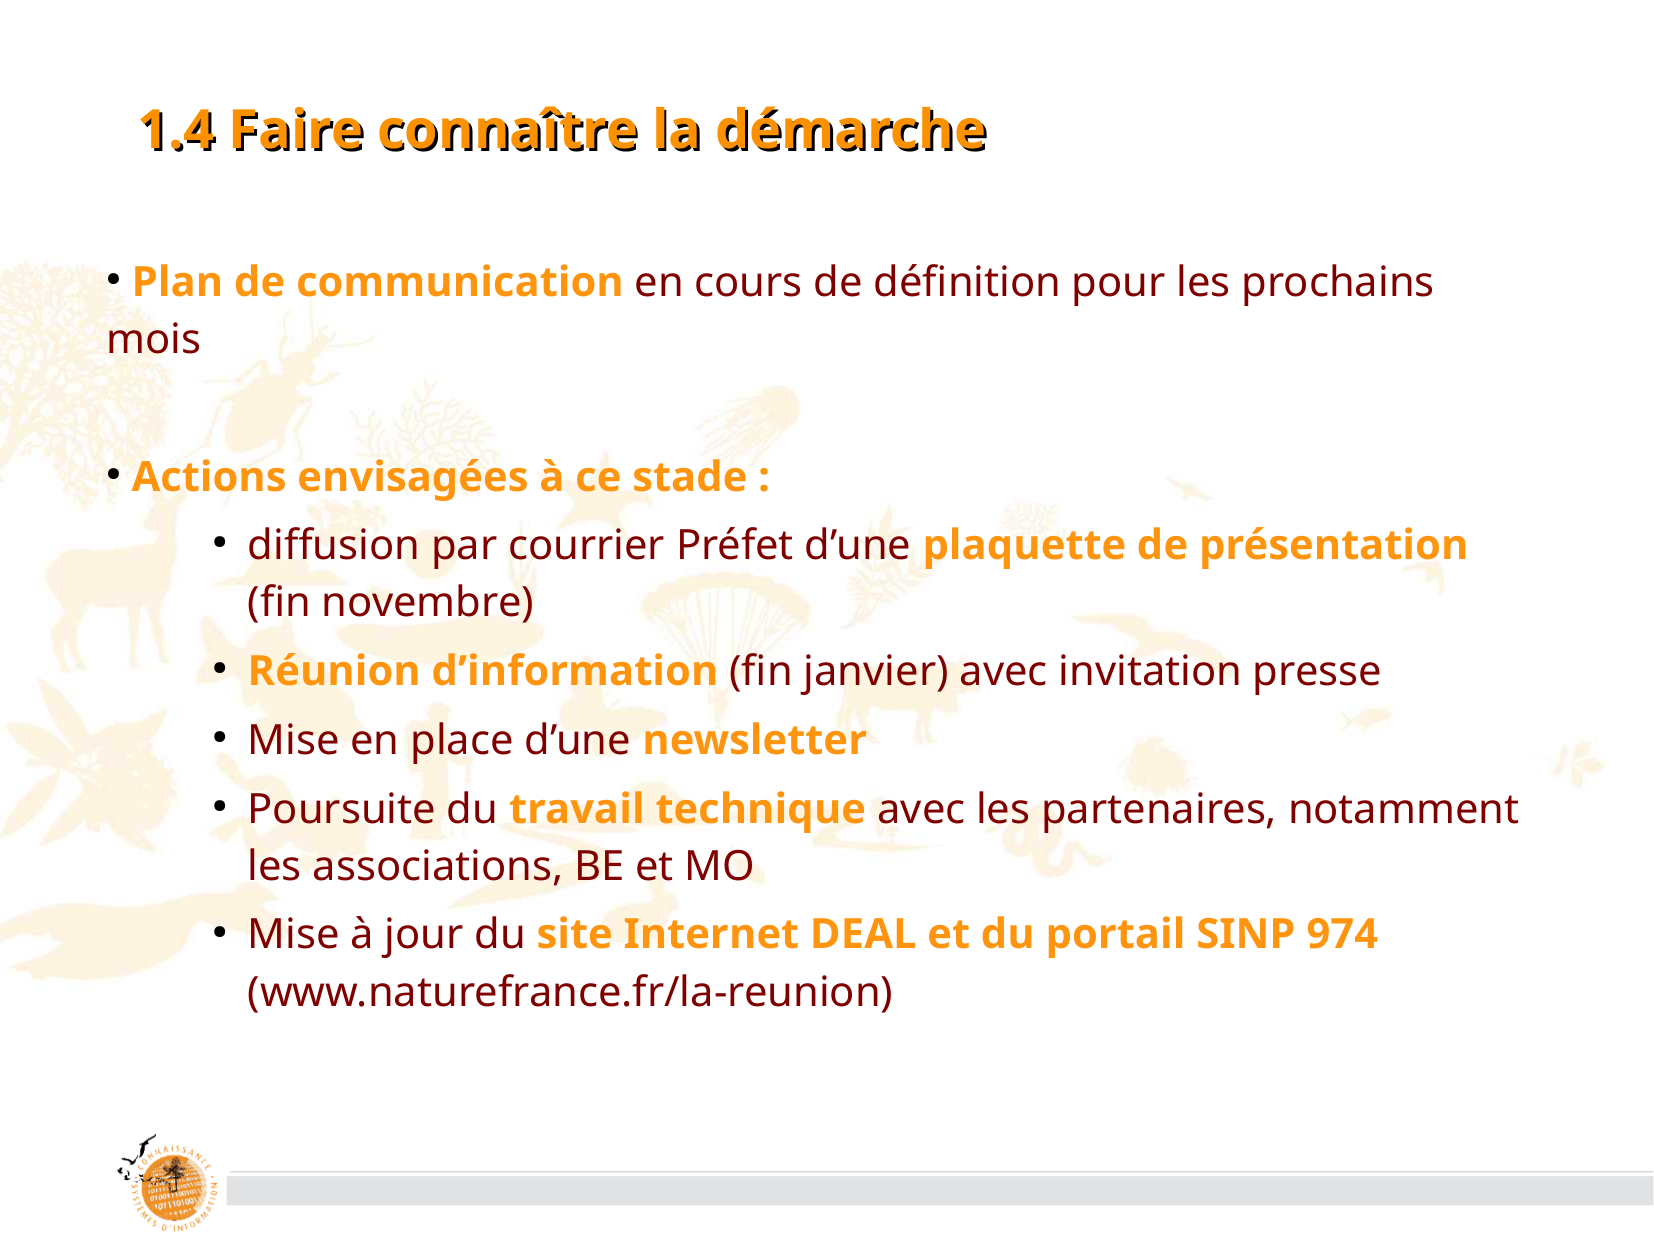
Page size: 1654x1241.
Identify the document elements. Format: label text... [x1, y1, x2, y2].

picture [0, 0, 1654, 1241]
title 1.4 Faire connaître la démarche [118, 49, 1607, 207]
subtitle Plan de communication en cours de définition pour les prochains mois Actions envisagées à ce stade : diffusion par courrier Préfet d’une plaquette de présentation (fin novembre) Réunion d’information (fin janvier) avec invitation presse Mise en place d’une newsletter Poursuite du travail technique avec les partenaires, notamment les associations, BE et MO Mise à jour du site Internet DEAL et du portail SINP 974 (www.naturefrance.fr/la-reunion) [106, 231, 1536, 1038]
